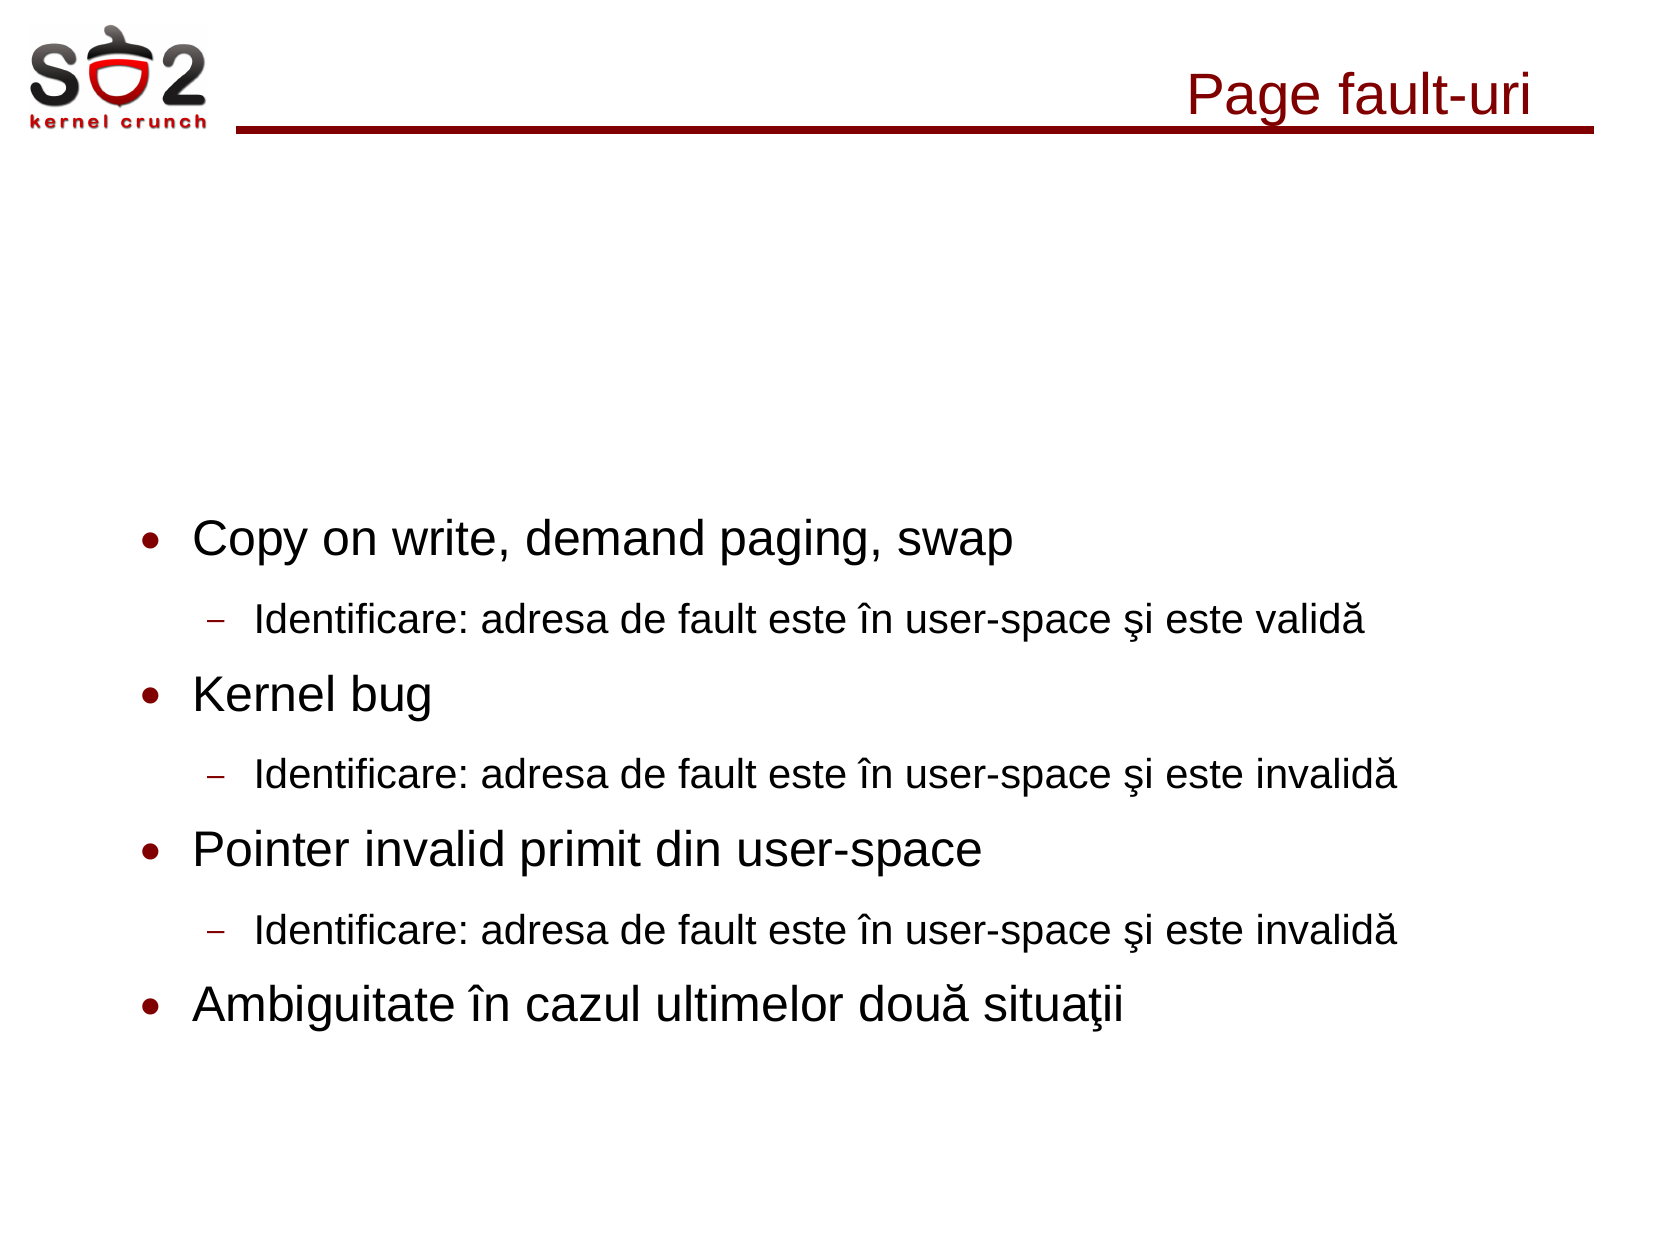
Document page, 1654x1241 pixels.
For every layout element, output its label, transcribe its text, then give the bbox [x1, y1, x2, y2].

title Page fault-uri [121, 11, 1534, 178]
list Copy on write, demand paging, swap Identificare: adresa de fault este în user-space şi este validă Kernel bug Identificare: adresa de fault este în user-space şi este invalidă Pointer invalid primit din user-space Identificare: adresa de fault este în user-space şi este invalidă Ambiguitate în cazul ultimelor două situaţii [121, 380, 1534, 1163]
picture [29, 23, 121, 130]
